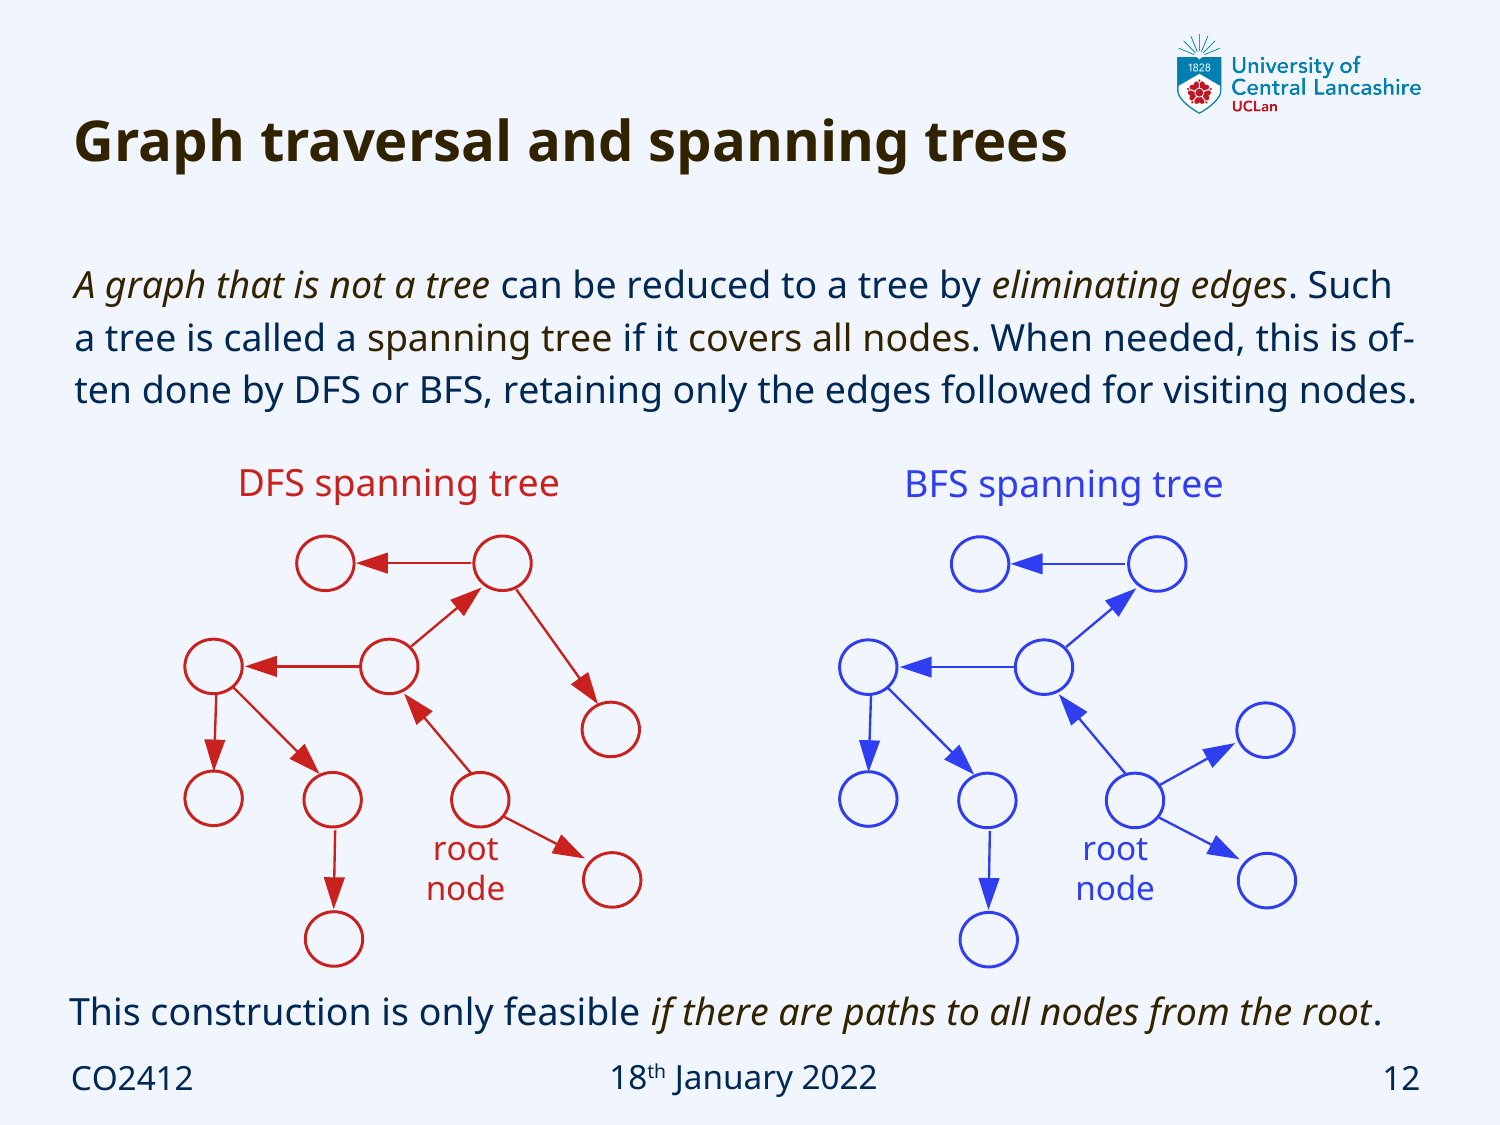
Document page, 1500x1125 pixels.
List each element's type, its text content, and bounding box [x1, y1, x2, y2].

text_box This construction is only feasible if there are paths to all nodes from the root. [54, 980, 1464, 1040]
title Graph traversal and spanning trees [58, 54, 1500, 224]
text_box BFS spanning tree [889, 452, 1373, 518]
text_box A graph that is not a tree can be reduced to a tree by eliminating edges. Such a tree is called a spanning tree if it covers all nodes. When needed, this is of- ten done by DFS or BFS, retaining only the edges followed for visiting nodes. [59, 245, 1435, 444]
picture [1177, 34, 1421, 54]
text_box DFS spanning tree [222, 451, 706, 518]
text_box root node [1048, 819, 1182, 914]
text_box root node [399, 819, 532, 915]
